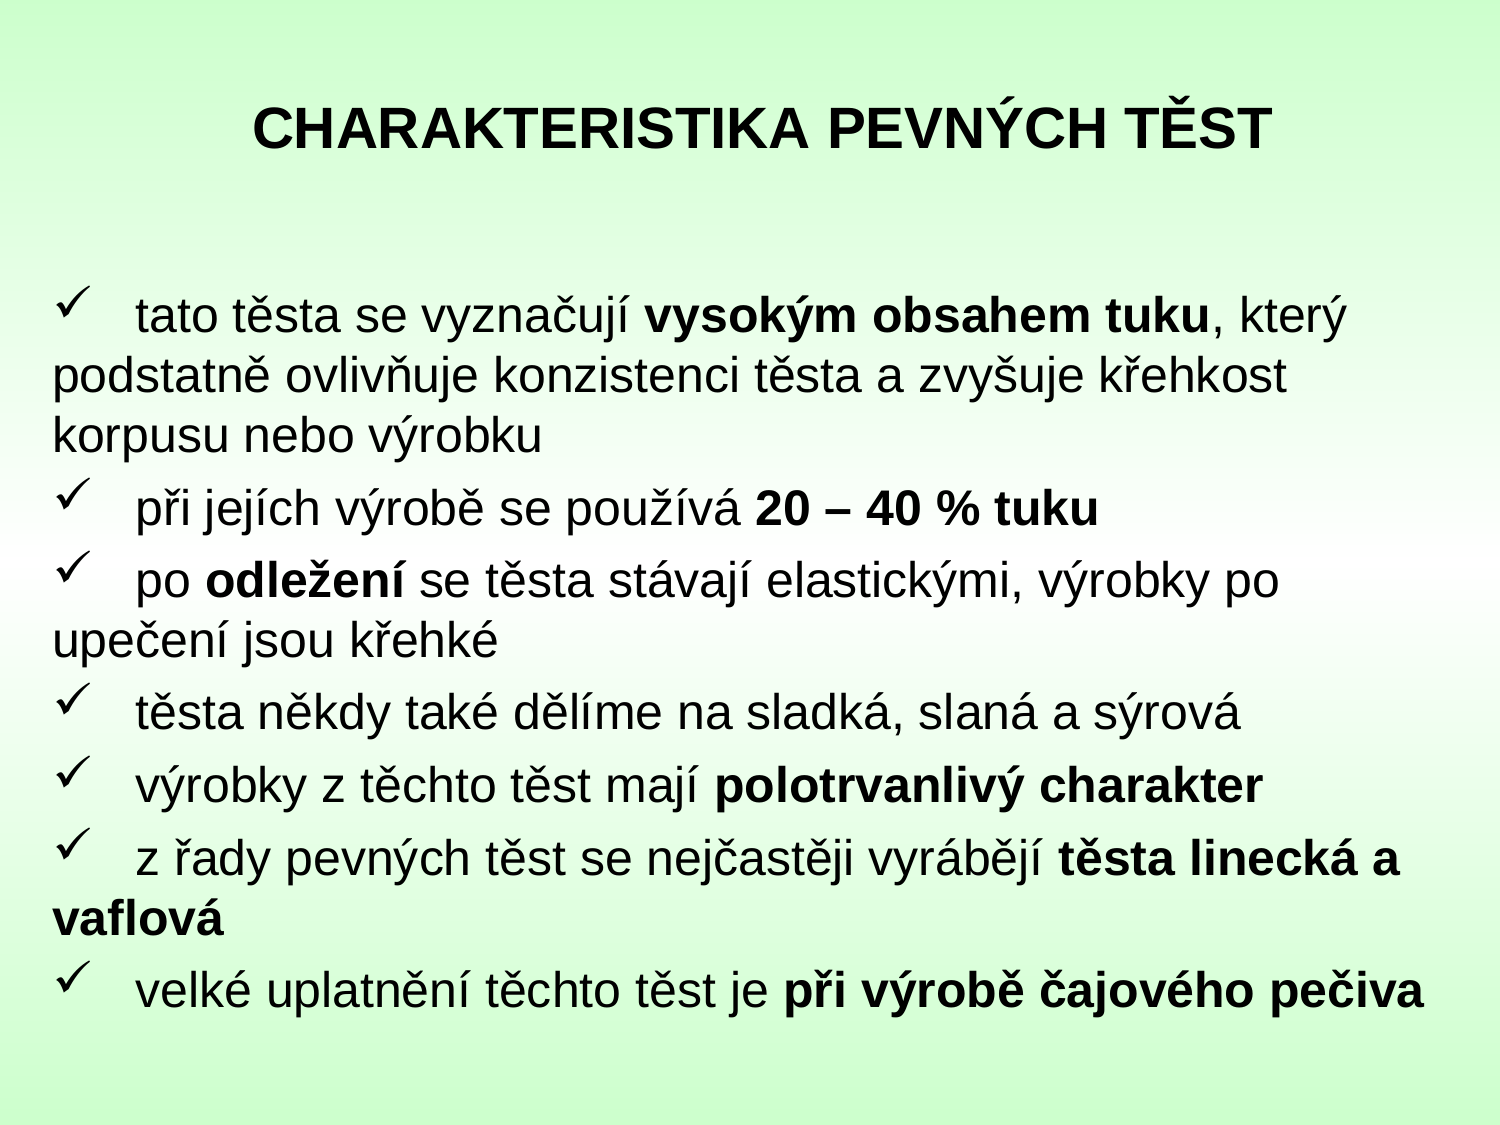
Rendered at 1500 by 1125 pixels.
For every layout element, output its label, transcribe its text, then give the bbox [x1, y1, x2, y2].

title CHARAKTERISTIKA PEVNÝCH TĚST [125, 37, 1401, 213]
subtitle tato těsta se vyznačují vysokým obsahem tuku, který podstatně ovlivňuje konzistenci těsta a zvyšuje křehkost korpusu nebo výrobku při jejích výrobě se používá 20 – 40 % tuku po odležení se těsta stávají elastickými, výrobky po upečení jsou křehké těsta někdy také dělíme na sladká, slaná a sýrová výrobky z těchto těst mají polotrvanlivý charakter z řady pevných těst se nejčastěji vyrábějí těsta linecká a vaflová velké uplatnění těchto těst je při výrobě čajového pečiva [37, 274, 1476, 1051]
